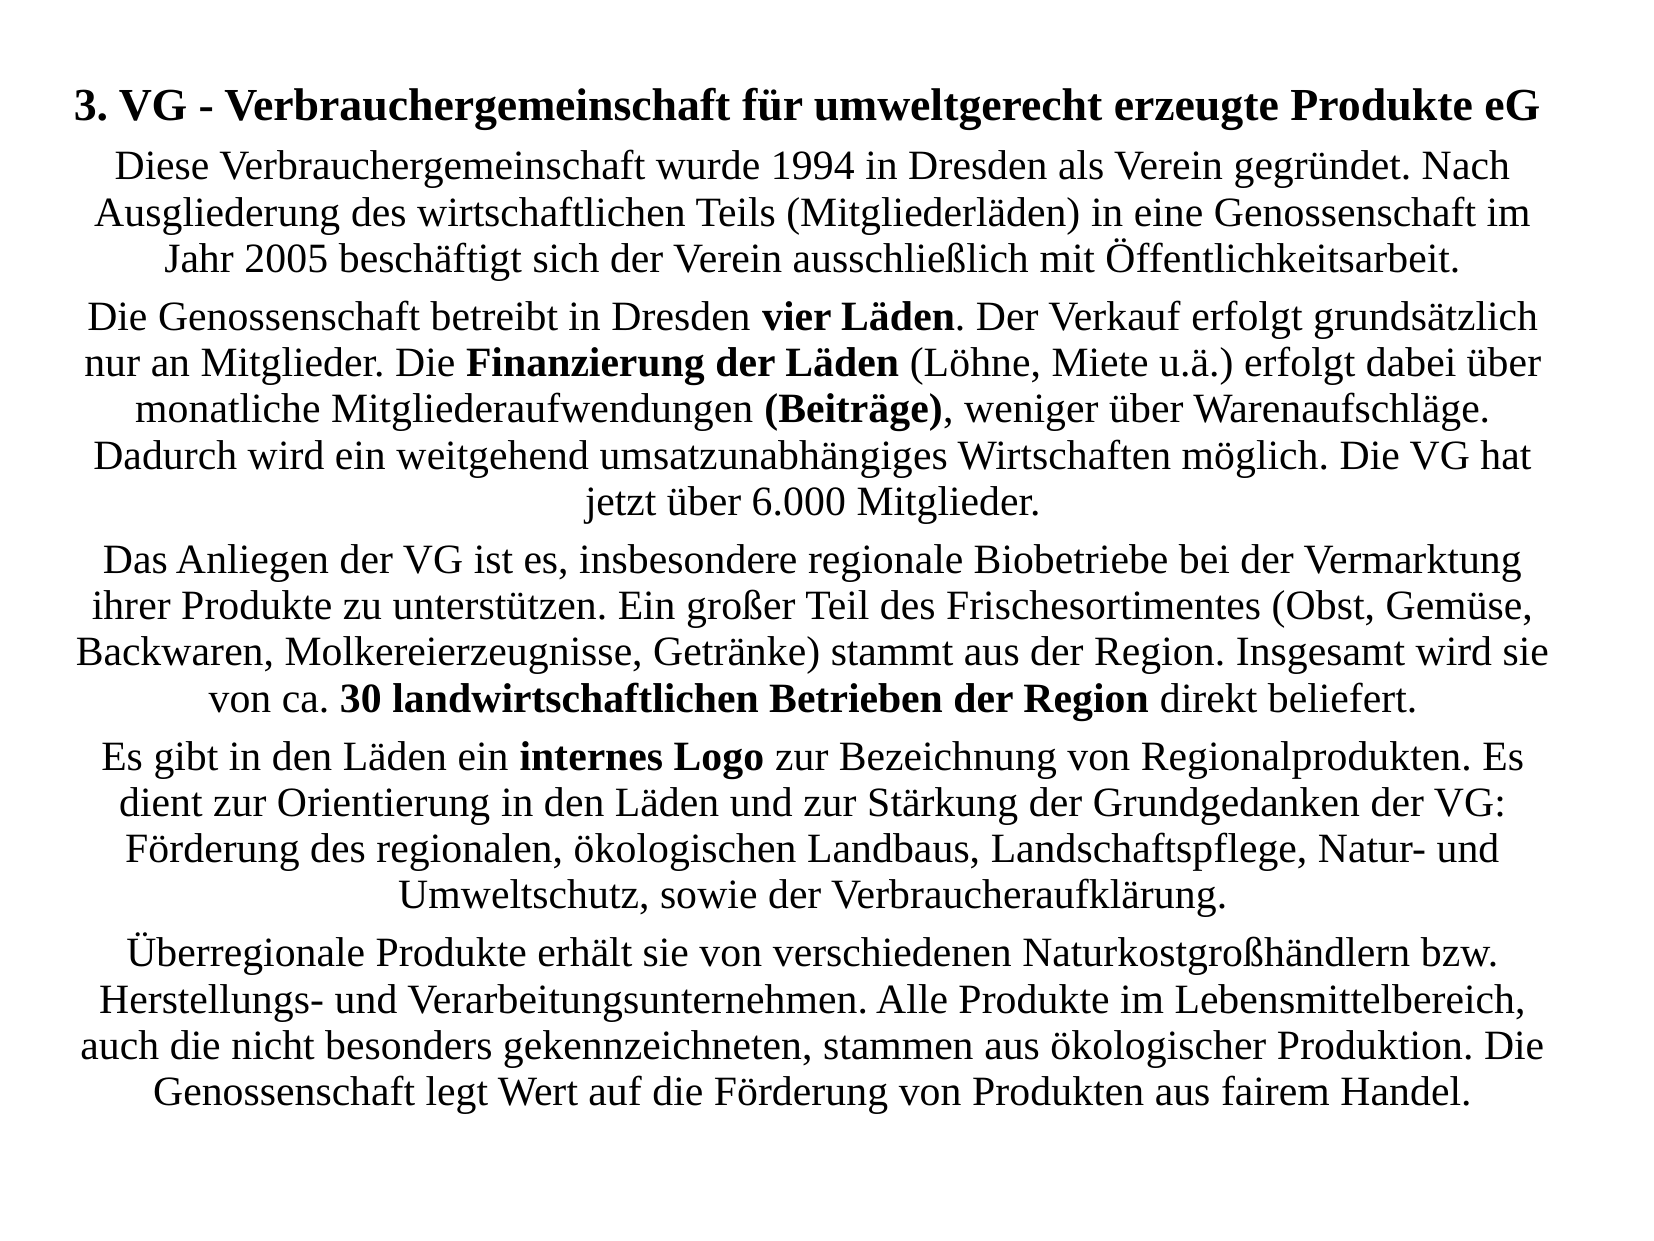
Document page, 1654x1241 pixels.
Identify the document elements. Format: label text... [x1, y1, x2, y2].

text_box 3. VG - Verbrauchergemeinschaft für umweltgerecht erzeugte Produkte eG Diese Verbrauchergemeinschaft wurde 1994 in Dresden als Verein gegründet. Nach Ausgliederung des wirtschaftlichen Teils (Mitgliederläden) in eine Genossenschaft im Jahr 2005 beschäftigt sich der Verein ausschließlich mit Öffentlichkeitsarbeit. Die Genossenschaft betreibt in Dresden vier Läden. Der Verkauf erfolgt grundsätzlich nur an Mitglieder. Die Finanzierung der Läden (Löhne, Miete u.ä.) erfolgt dabei über monatliche Mitgliederaufwendungen (Beiträge), weniger über Warenaufschläge. Dadurch wird ein weitgehend umsatzunabhängiges Wirtschaften möglich. Die VG hat jetzt über 6.000 Mitglieder. Das Anliegen der VG ist es, insbesondere regionale Biobetriebe bei der Vermarktung ihrer Produkte zu unterstützen. Ein großer Teil des Frischesortimentes (Obst, Gemüse, Backwaren, Molkereierzeugnisse, Getränke) stammt aus der Region. Insgesamt wird sie von ca. 30 landwirtschaftlichen Betrieben der Region direkt beliefert. Es gibt in den Läden ein internes Logo zur Bezeichnung von Regionalprodukten. Es dient zur Orientierung in den Läden und zur Stärkung der Grundgedanken der VG: Förderung des regionalen, ökologischen Landbaus, Landschaftspflege, Natur- und Umweltschutz, sowie der Verbraucheraufklärung. Überregionale Produkte erhält sie von verschiedenen Naturkostgroßhändlern bzw. Herstellungs- und Verarbeitungsunternehmen. Alle Produkte im Lebensmittelbereich, auch die nicht besonders gekennzeichneten, stammen aus ökologischer Produktion. Die Genossenschaft legt Wert auf die Förderung von Produkten aus fairem Handel. [59, 72, 1595, 1123]
